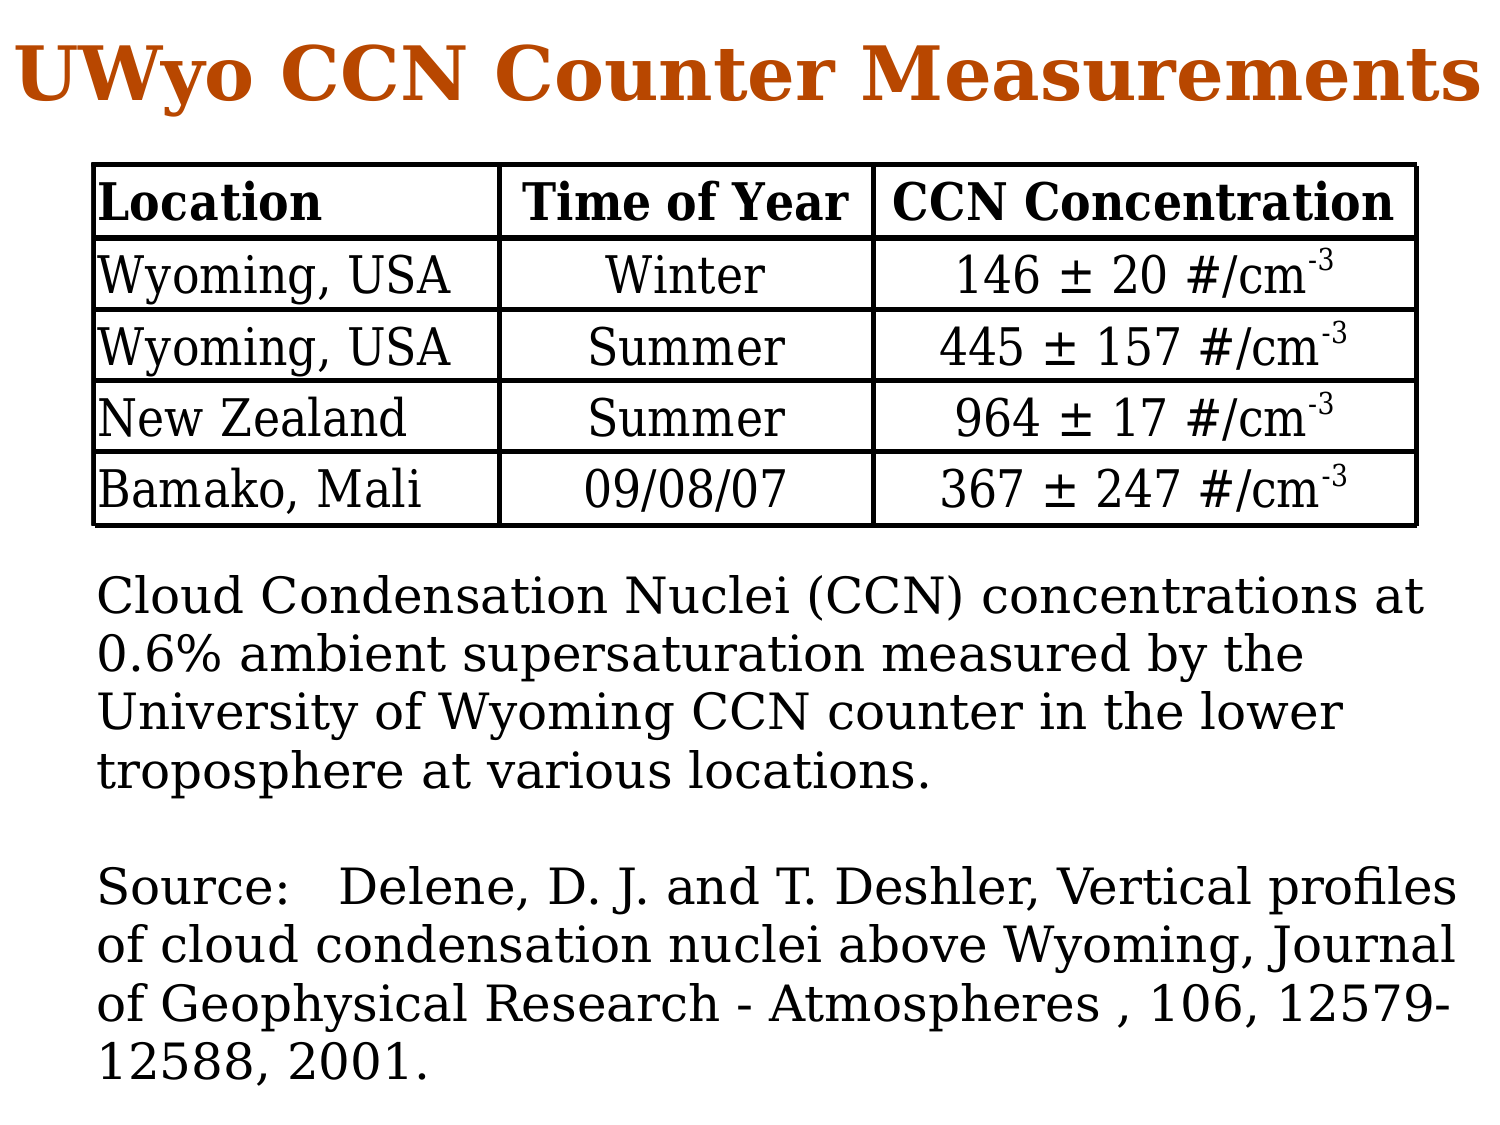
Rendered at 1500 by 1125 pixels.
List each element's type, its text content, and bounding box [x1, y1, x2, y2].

text_box Cloud Condensation Nuclei (CCN) concentrations at 0.6% ambient supersaturation measured by the University of Wyoming CCN counter in the lower troposphere at various locations. Source: Delene, D. J. and T. Deshler, Vertical profiles of cloud condensation nuclei above Wyoming, Journal of Geophysical Research - Atmospheres , 106, 12579-12588, 2001. [0, 567, 1485, 1052]
title UWyo CCN Counter Measurements‏ [0, 14, 1497, 133]
picture [91, 162, 1425, 533]
